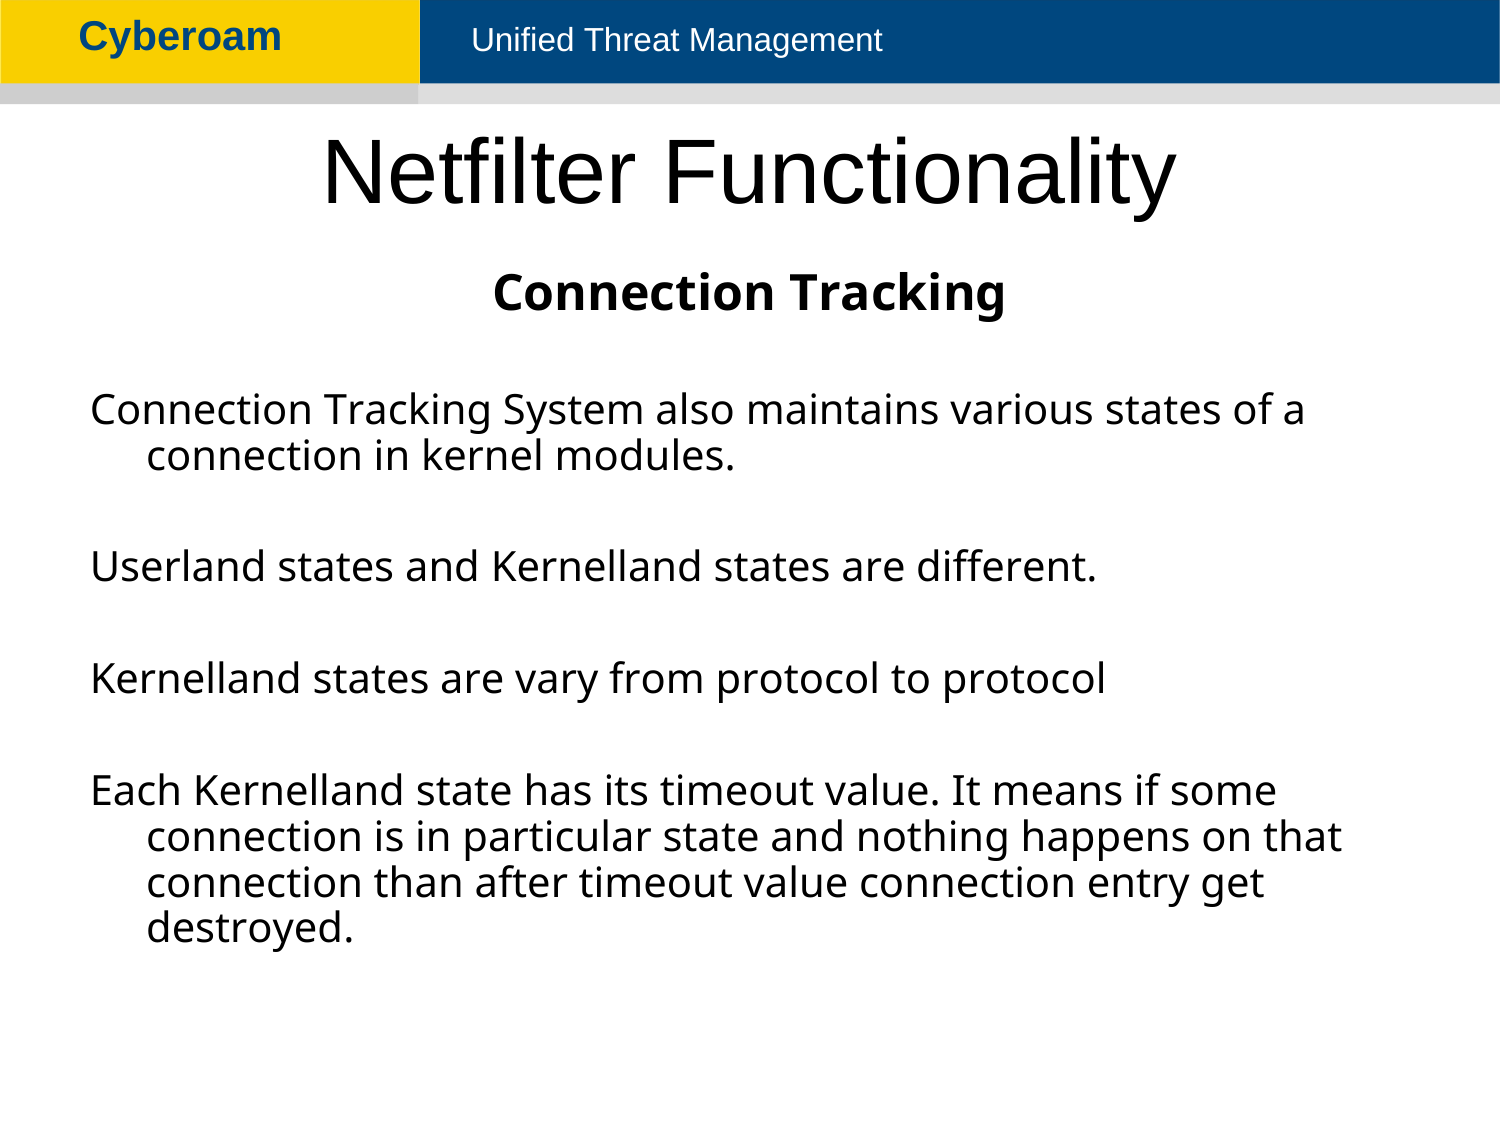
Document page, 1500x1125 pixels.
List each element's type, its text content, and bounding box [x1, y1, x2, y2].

list Connection Tracking Connection Tracking System also maintains various states of a connection in kernel modules. Userland states and Kernelland states are different. Kernelland states are vary from protocol to protocol Each Kernelland state has its timeout value. It means if some connection is in particular state and nothing happens on that connection than after timeout value connection entry get destroyed. [75, 259, 1426, 1047]
title Netfilter Functionality [75, 112, 1426, 233]
picture [0, 0, 1500, 83]
